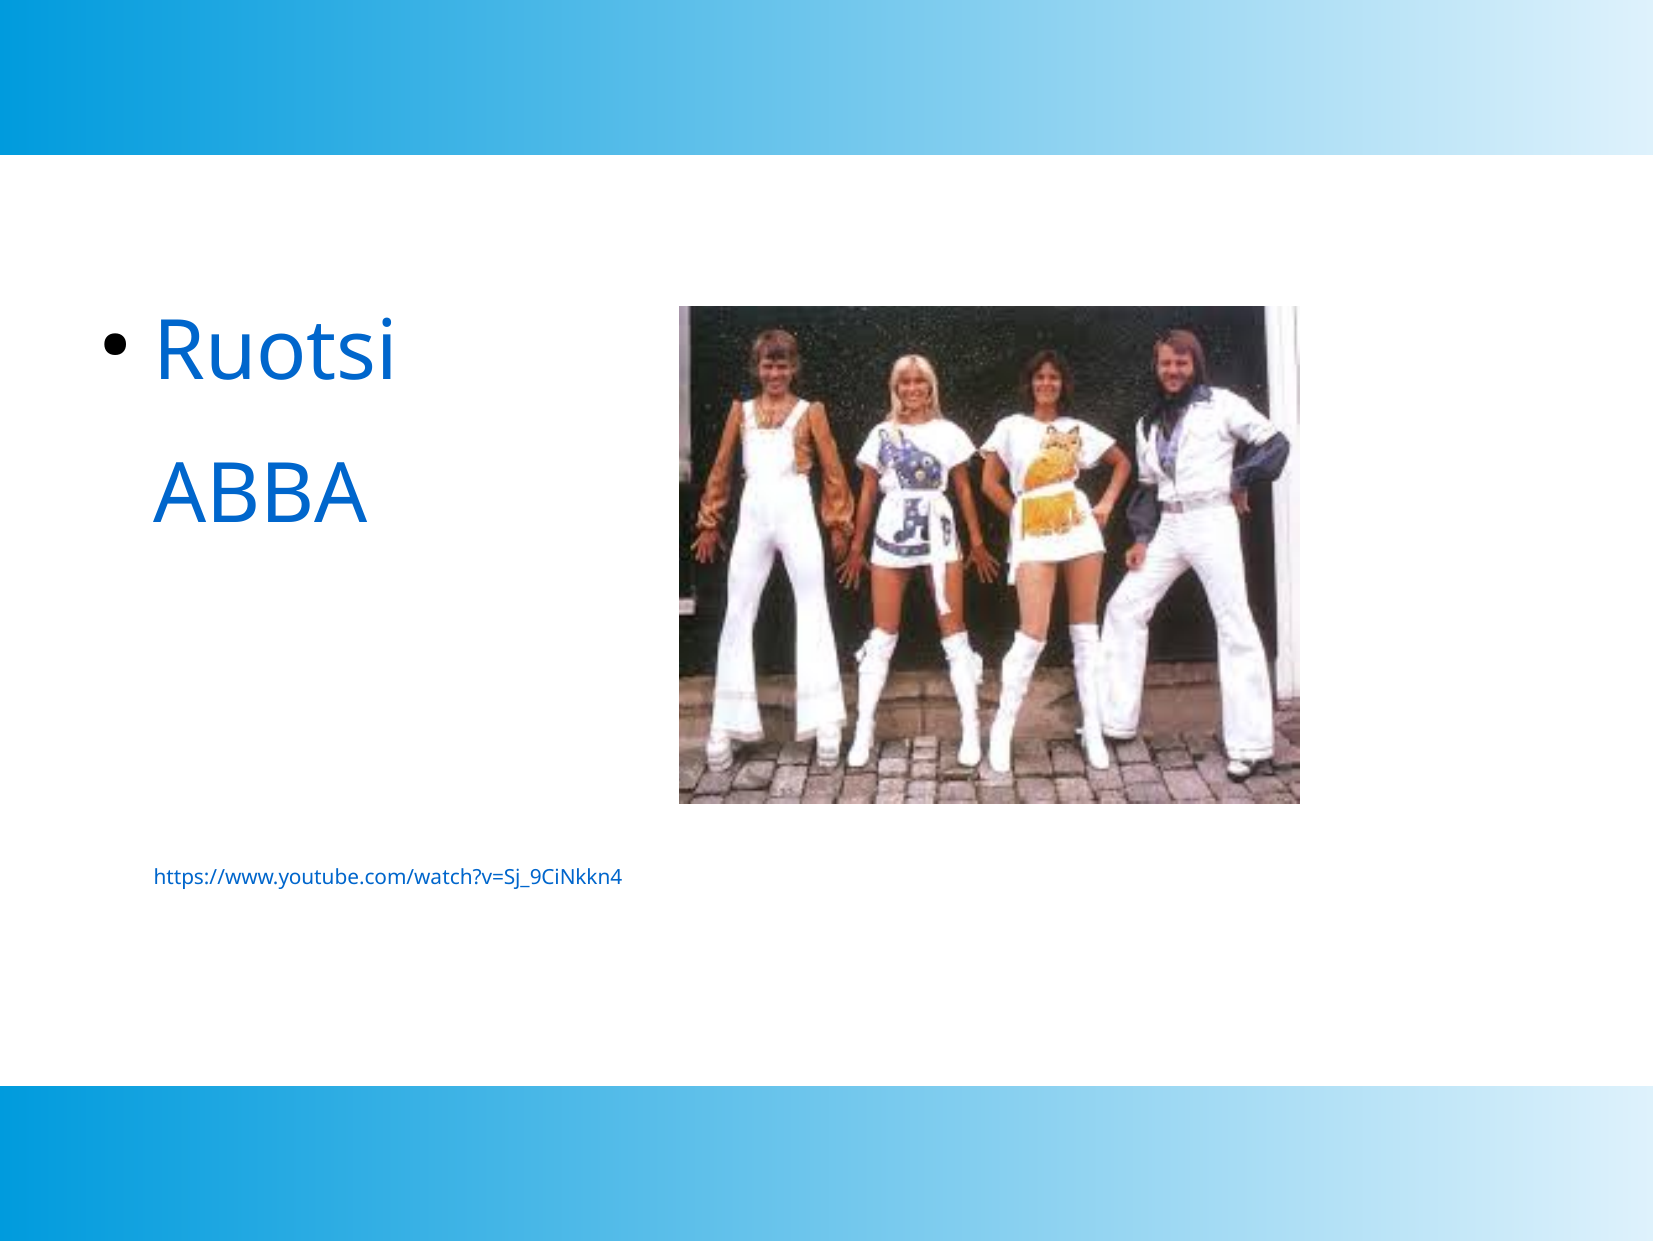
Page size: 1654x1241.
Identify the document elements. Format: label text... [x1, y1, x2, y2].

list Ruotsi ABBA https://www.youtube.com/watch?v=Sj_9CiNkkn4 [82, 290, 1571, 1010]
picture [679, 306, 1300, 804]
